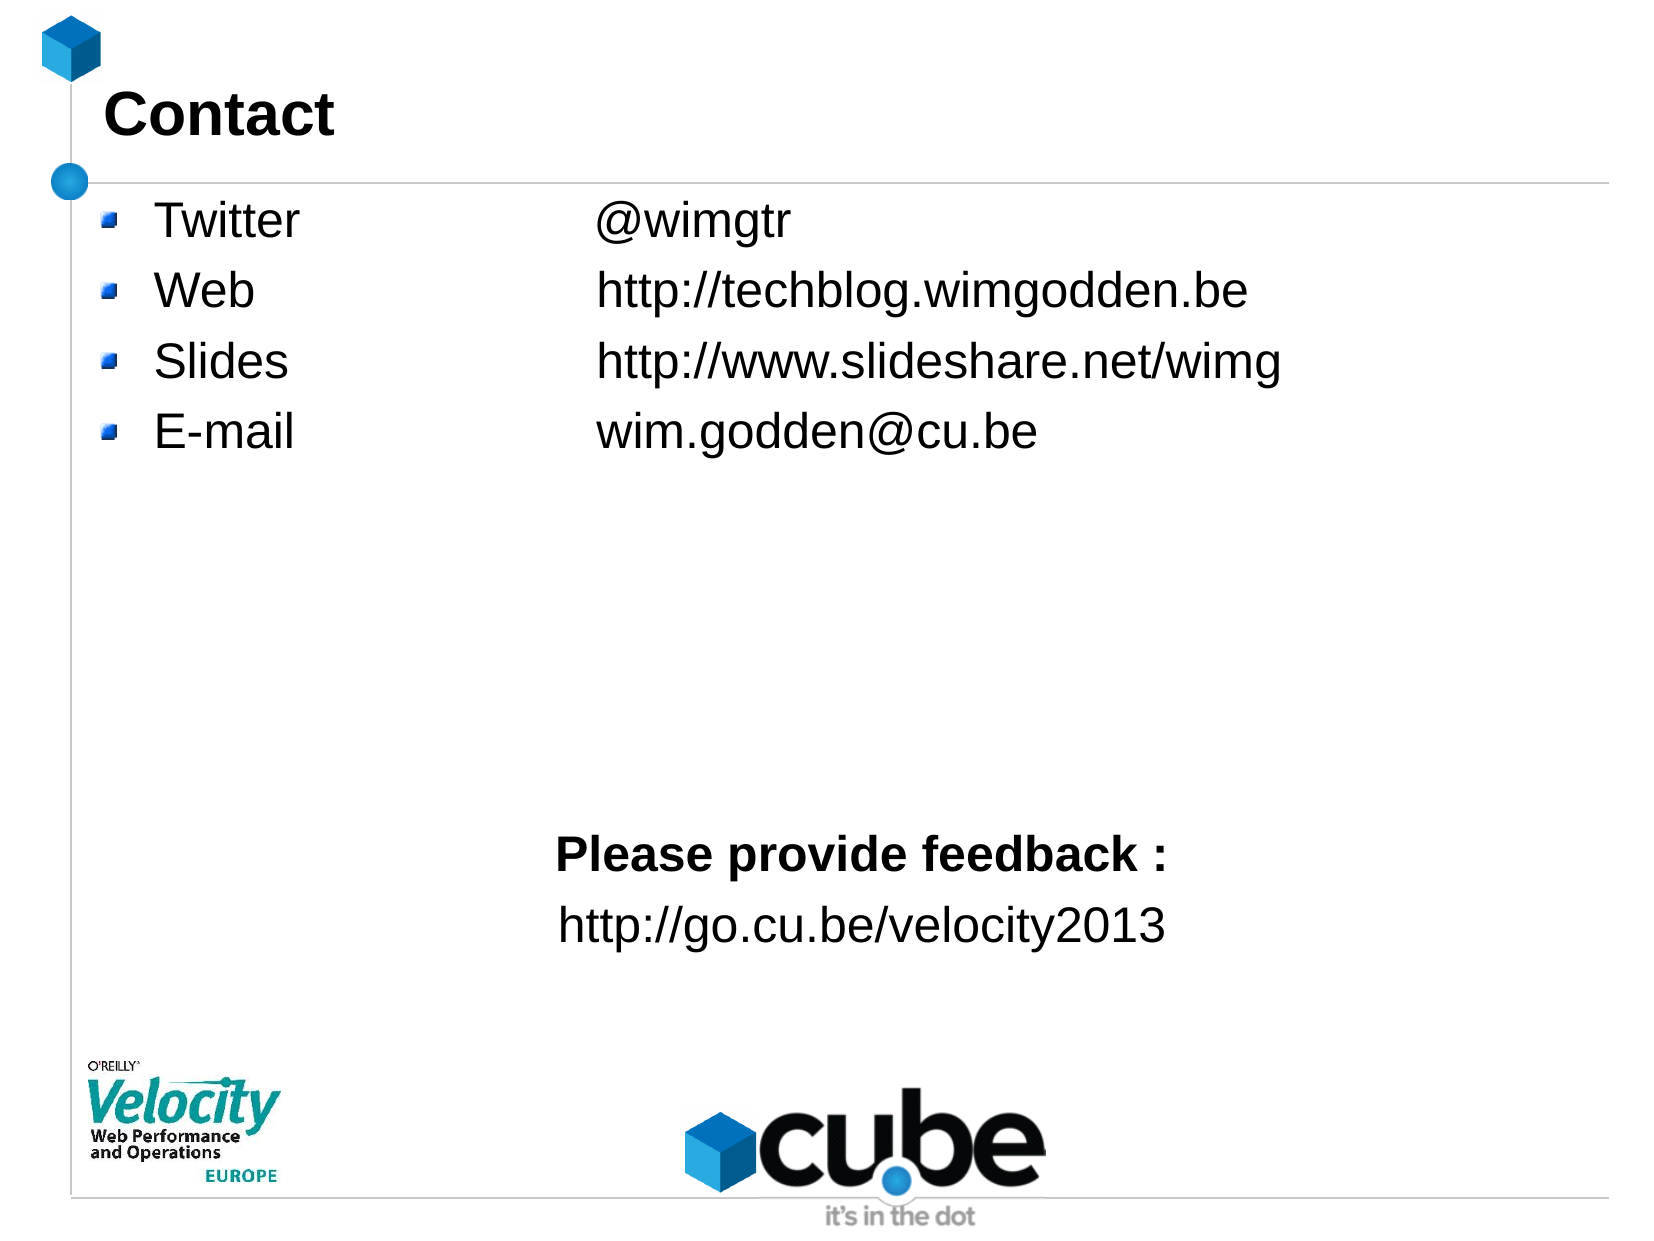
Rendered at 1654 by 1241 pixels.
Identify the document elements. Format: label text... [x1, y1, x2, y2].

picture [88, 1094, 281, 1182]
title Contact [103, 49, 1551, 178]
list Twitter @wimgtr Web http://techblog.wimgodden.be Slides http://www.slideshare.net/wimg E-mail wim.godden@cu.be Please provide feedback : http://go.cu.be/velocity2013 [82, 191, 1571, 1094]
